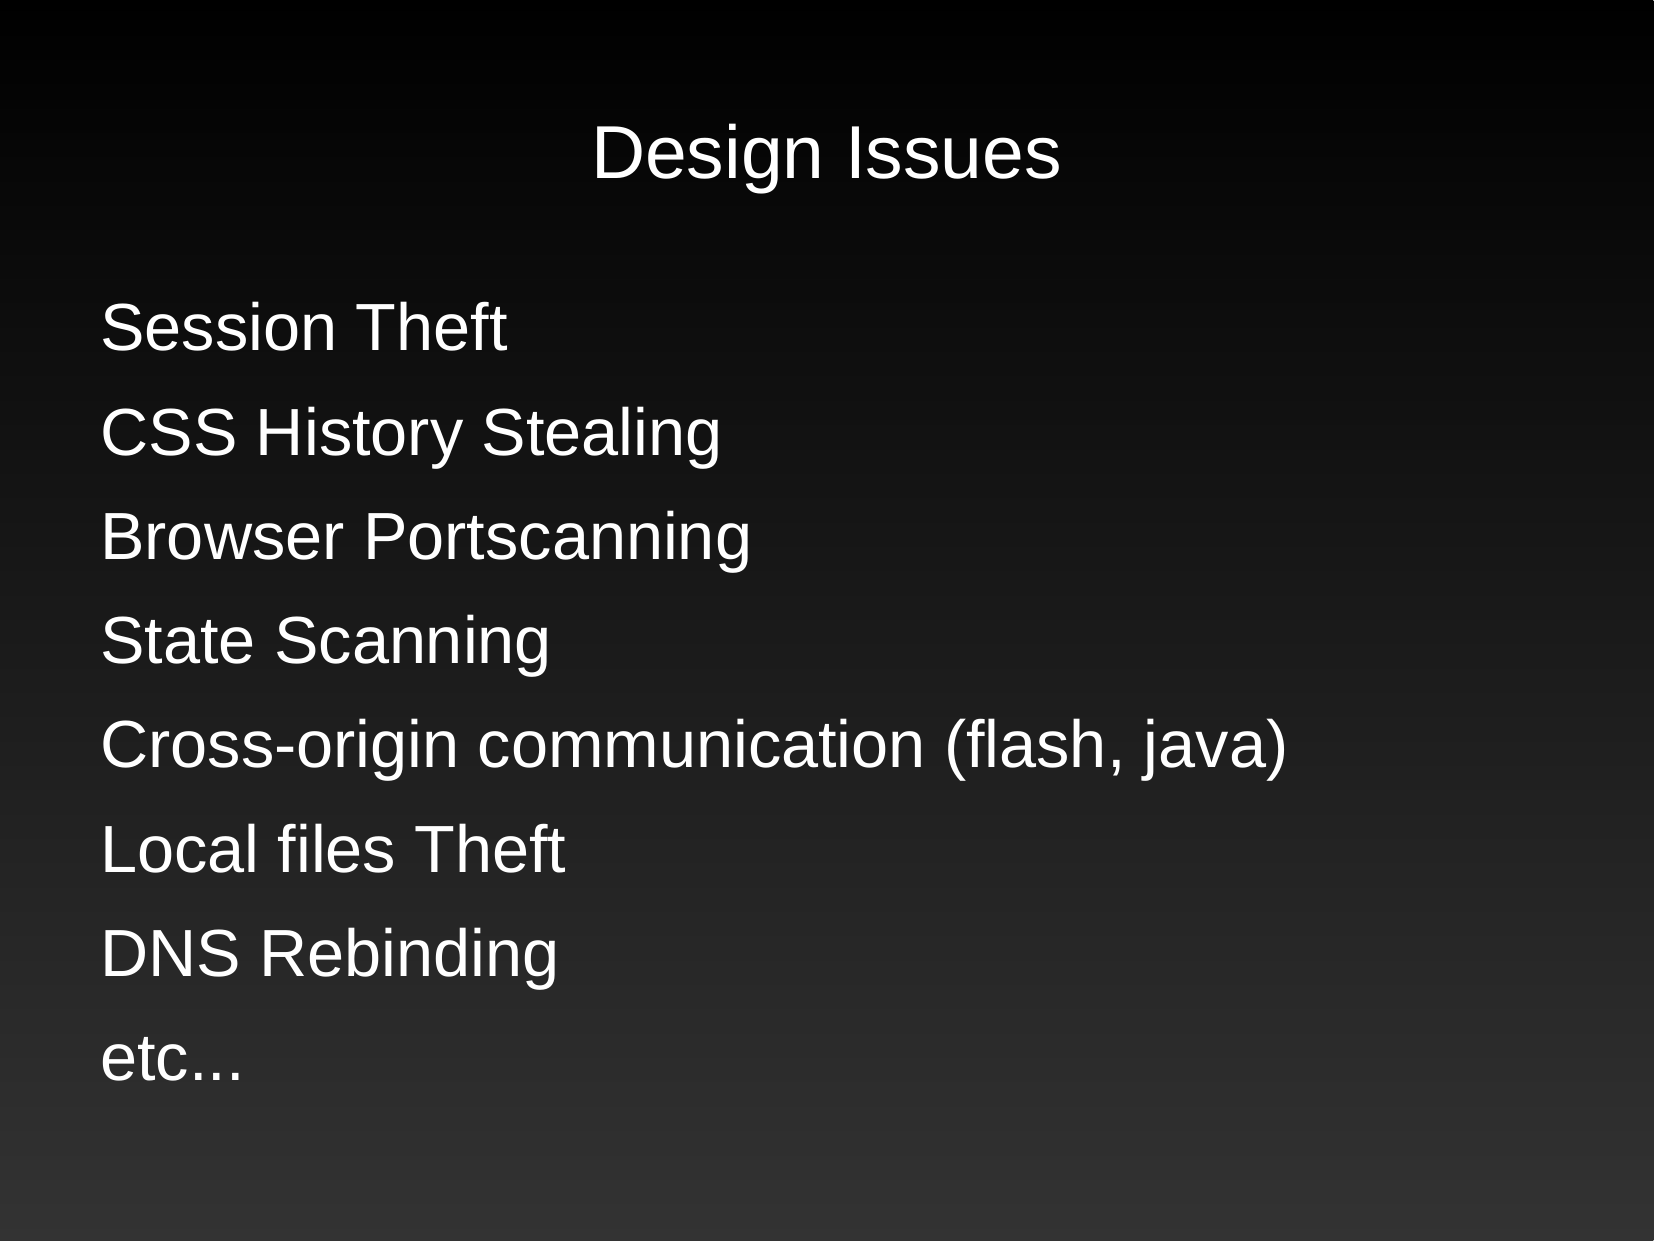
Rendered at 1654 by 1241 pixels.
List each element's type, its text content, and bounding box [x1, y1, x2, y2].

list Session Theft CSS History Stealing Browser Portscanning State Scanning Cross-origin communication (flash, java) Local files Theft DNS Rebinding etc... [82, 290, 1571, 1109]
title Design Issues [82, 49, 1571, 257]
